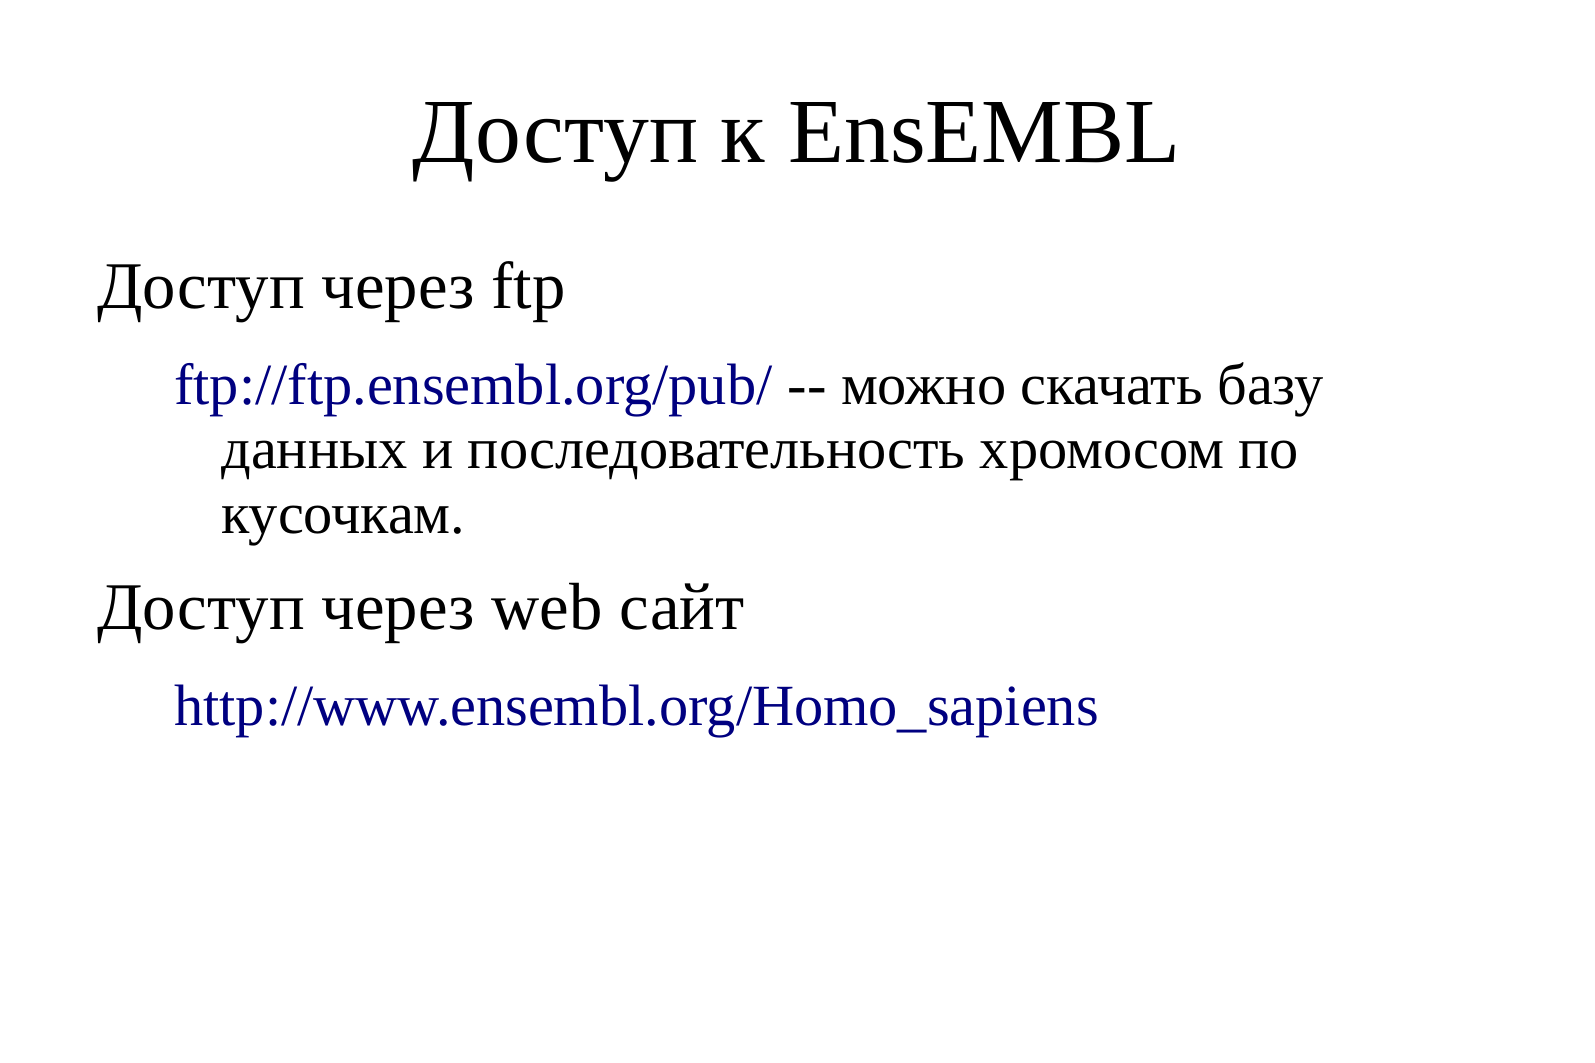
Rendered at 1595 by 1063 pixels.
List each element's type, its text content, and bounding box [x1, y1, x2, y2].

title Доступ к EnsEMBL [79, 42, 1515, 220]
list Доступ через ftp ftp://ftp.ensembl.org/pub/ -- можно скачать базу данных и последовательность хромосом по кусочкам. Доступ через web сайт http://www.ensembl.org/Homo_sapiens [79, 248, 1515, 951]
